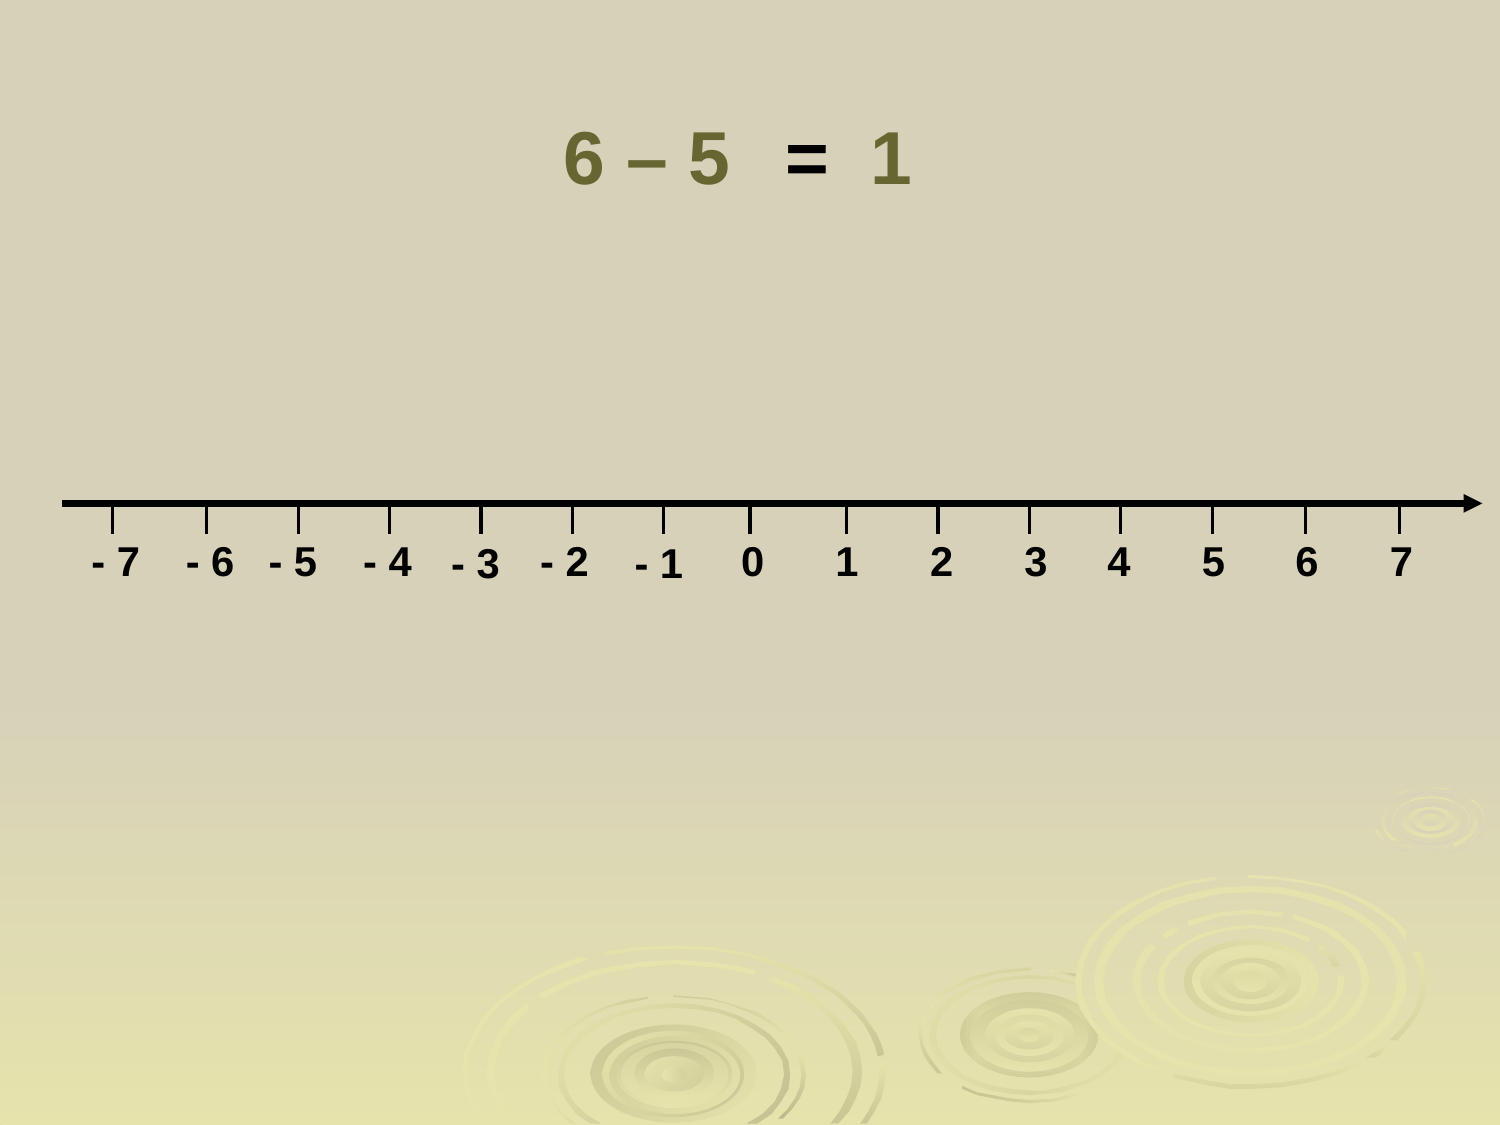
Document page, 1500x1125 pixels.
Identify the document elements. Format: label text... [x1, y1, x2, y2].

text_box - 5 [273, 527, 348, 602]
text_box 2 [915, 527, 982, 602]
text_box 7 [1352, 527, 1454, 602]
text_box - 3 [436, 529, 538, 605]
text_box - 6 [178, 527, 273, 602]
text_box = 1 [750, 101, 987, 208]
text_box 1 [820, 527, 888, 602]
text_box - 1 [619, 529, 721, 605]
text_box - 2 [525, 527, 627, 602]
text_box 6 [1257, 527, 1352, 602]
text_box 5 [1187, 527, 1254, 602]
text_box - 4 [348, 527, 450, 602]
text_box 4 [1092, 527, 1159, 602]
text_box 3 [998, 527, 1065, 602]
text_box 6 – 5 [549, 101, 750, 208]
text_box 0 [726, 527, 793, 602]
text_box - 7 [76, 527, 178, 602]
